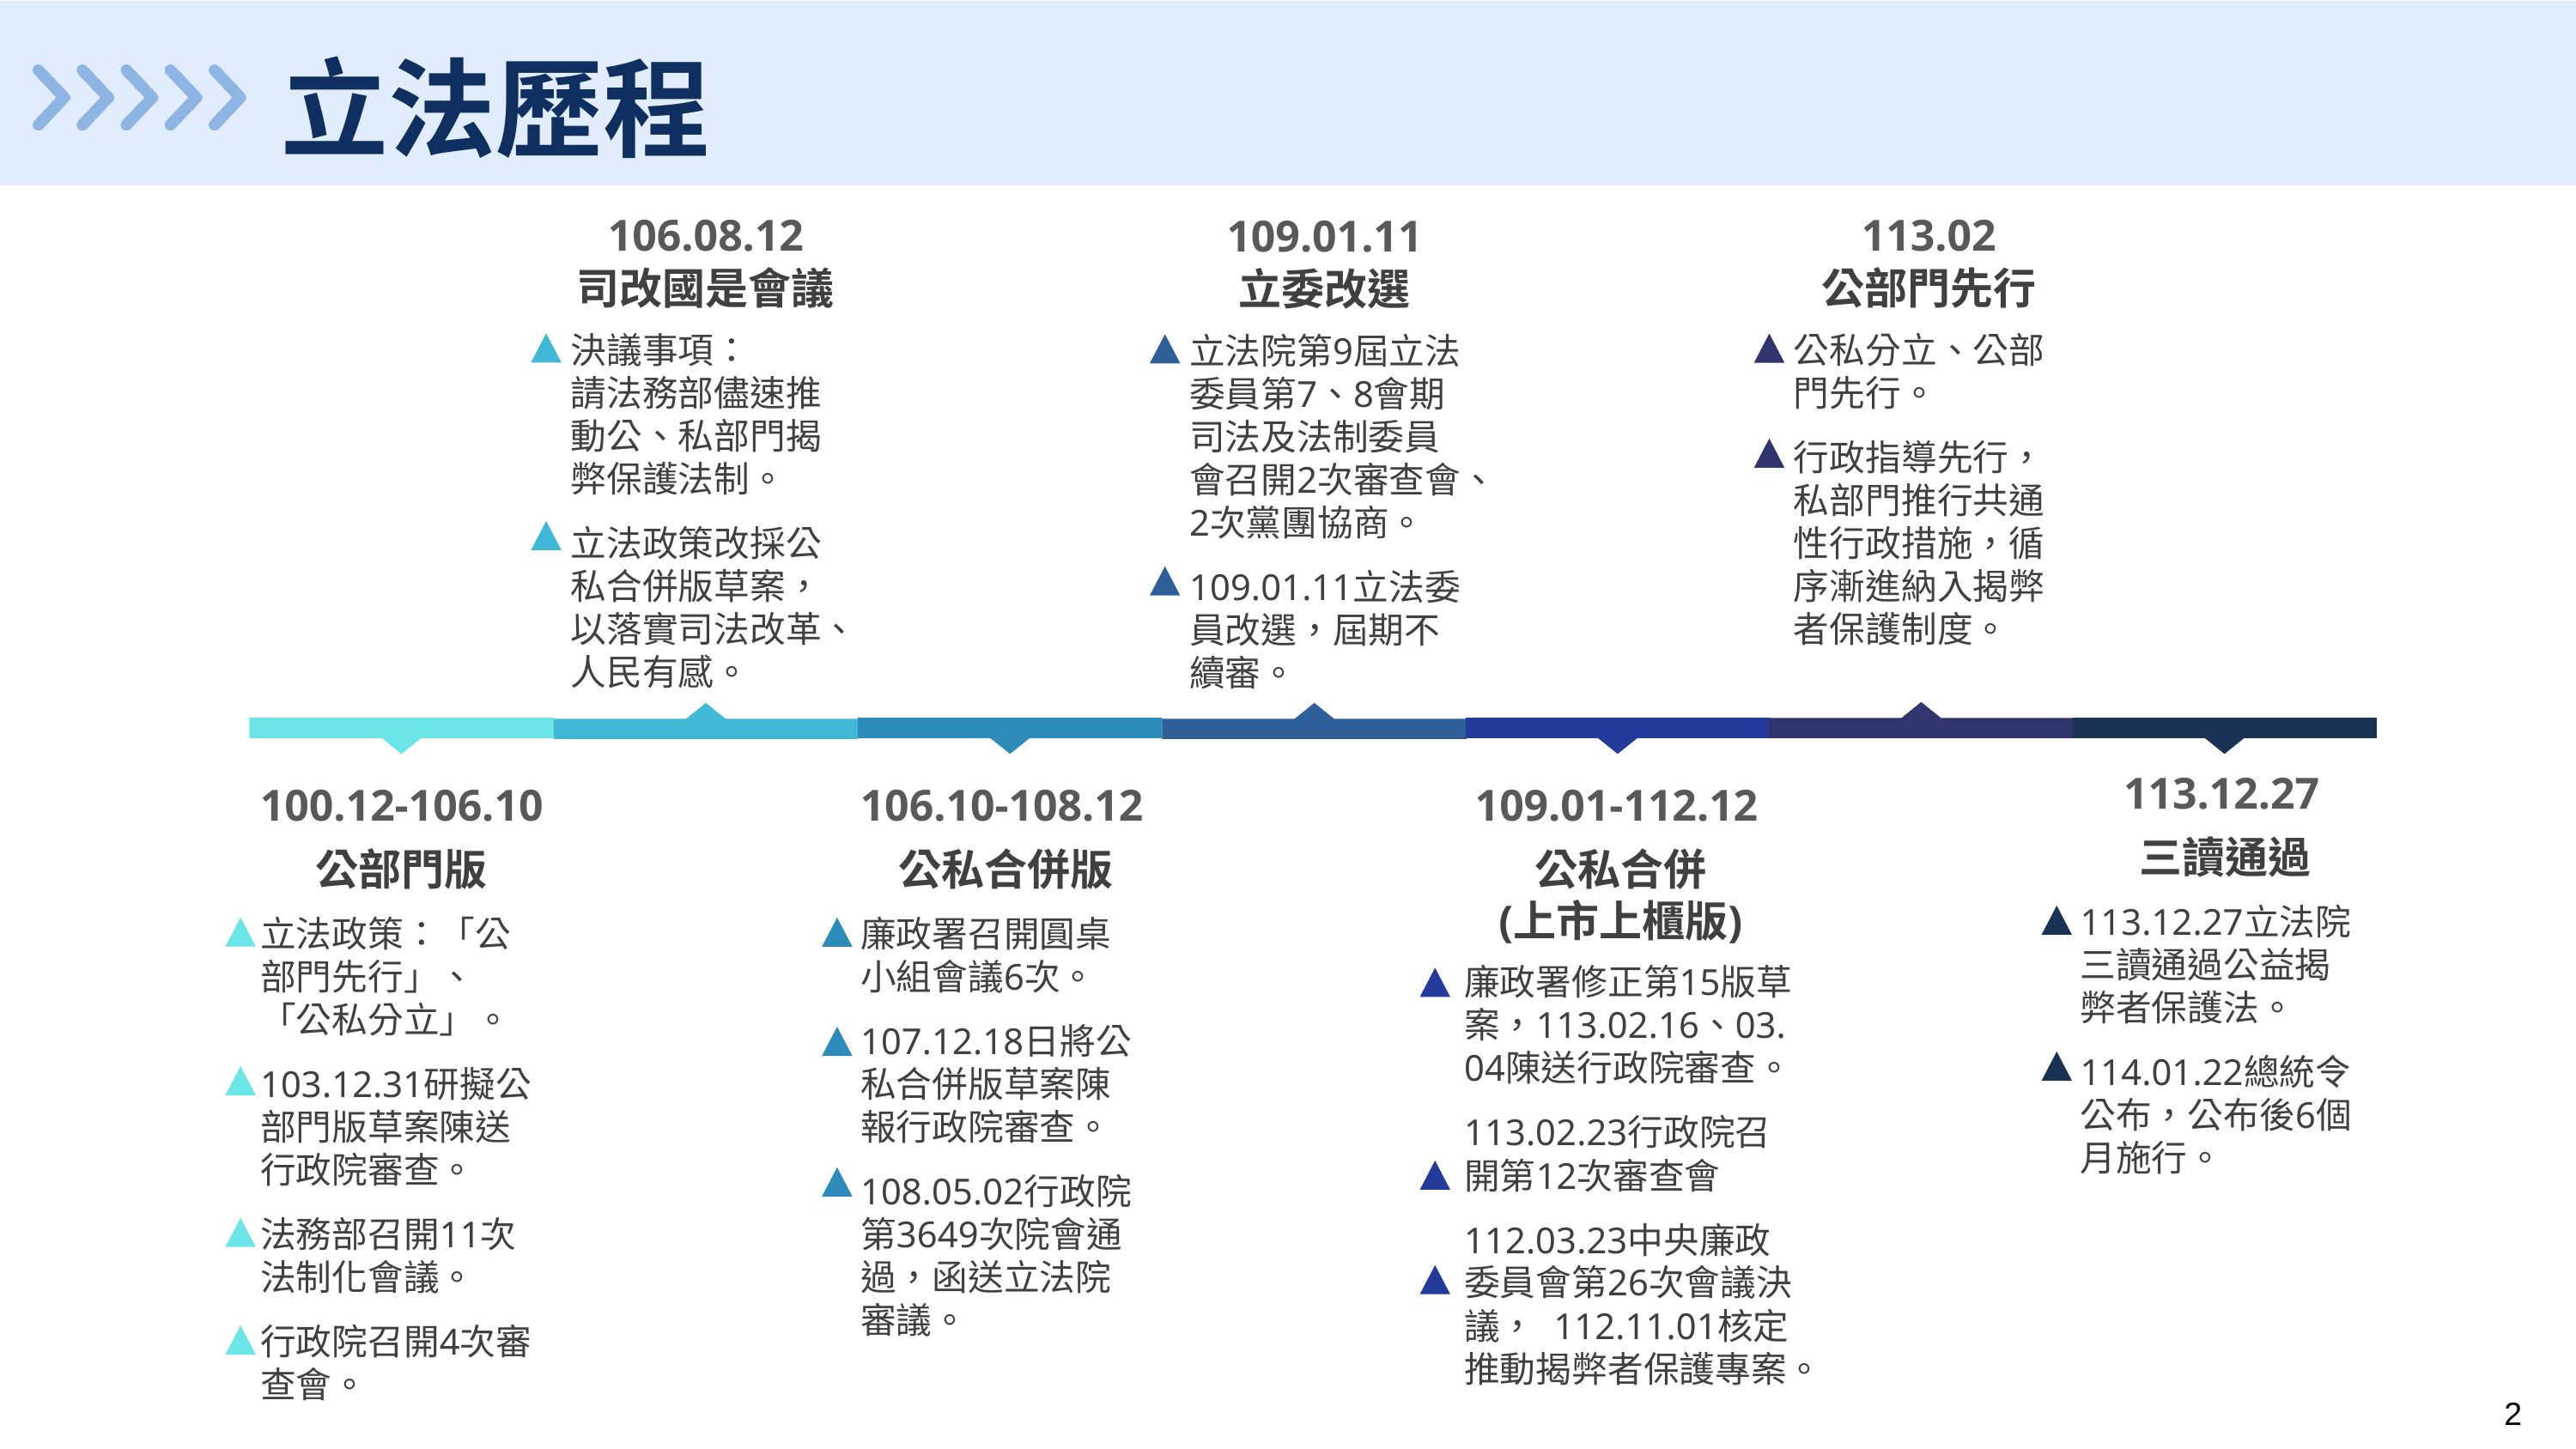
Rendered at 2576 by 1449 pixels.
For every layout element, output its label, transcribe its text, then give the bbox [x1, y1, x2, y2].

text_box [225, 1217, 256, 1247]
text_box 立法歷程 [281, 33, 727, 171]
text_box 立法政策：「公部門先行」、「公私分立」。 103.12.31研擬公部門版草案陳送行政院審查。 法務部召開11次法制化會議。 行政院召開4次審查會。 [247, 905, 554, 1412]
text_box 公私合併版 [858, 836, 1154, 901]
text_box [225, 1066, 256, 1096]
text_box [822, 1167, 853, 1197]
text_box [531, 520, 562, 550]
text_box 109.01.11 [1154, 202, 1495, 267]
text_box 100.12-106.10 [231, 771, 572, 836]
text_box 113.12.27立法院三讀通過公益揭弊者保護法。 114.01.22總統令公布，公布後6個月施行。 [2067, 893, 2374, 1185]
text_box 廉政署召開圓桌小組會議6次。 107.12.18日將公私合併版草案陳報行政院審查。 108.05.02行政院第3649次院會通過，函送立法院審議。 [848, 905, 1154, 1348]
text_box [2041, 1051, 2072, 1081]
text_box 106.08.12 [536, 201, 876, 266]
text_box [1753, 333, 1785, 363]
text_box [1419, 1264, 1450, 1294]
text_box 立委改選 [1172, 256, 1477, 320]
text_box 公部門先行 [1777, 255, 2081, 320]
text_box 司改國是會議 [553, 255, 859, 319]
text_box 106.10-108.12 [832, 771, 1172, 836]
text_box 決議事項： 請法務部儘速推動公、私部門揭弊保護法制。 立法政策改採公私合併版草案，以落實司法改革、人民有感。 [557, 321, 865, 700]
text_box 113.12.27 [2051, 759, 2391, 824]
text_box [1150, 334, 1181, 364]
text_box [249, 701, 2377, 755]
text_box 109.01-112.12 [1446, 771, 1787, 836]
text_box 立法院第9屆立法委員第7、8會期司法及法制委員會召開2次審查會、2次黨團協商。 109.01.11立法委員改選，屆期不續審。 [1176, 322, 1483, 700]
text_box [822, 1027, 853, 1057]
text_box [531, 333, 562, 363]
text_box [0, 1, 2576, 185]
text_box [2041, 905, 2072, 935]
text_box 公部門版 [299, 836, 504, 901]
text_box [1419, 967, 1450, 997]
text_box <編號> [2491, 1386, 2576, 1439]
text_box [1150, 566, 1181, 596]
text_box [822, 917, 853, 947]
text_box 三讀通過 [2077, 824, 2374, 889]
text_box 113.02 [1759, 202, 2099, 266]
text_box [225, 1325, 256, 1355]
text_box 廉政署修正第15版草案，113.02.16、03.04陳送行政院審查。 113.02.23行政院召開第12次審查會 112.03.23中央廉政委員會第26次會議決議， 112.11.01核定推動揭弊者保護專案。 [1451, 953, 1812, 1396]
text_box [1419, 1160, 1450, 1190]
text_box 公私合併 (上市上櫃版) [1472, 836, 1769, 953]
text_box [225, 917, 256, 947]
text_box 公私分立、公部門先行。 行政指導先行，私部門推行共通性行政措施，循序漸進納入揭弊者保護制度。 [1781, 321, 2087, 657]
text_box [1753, 438, 1785, 468]
